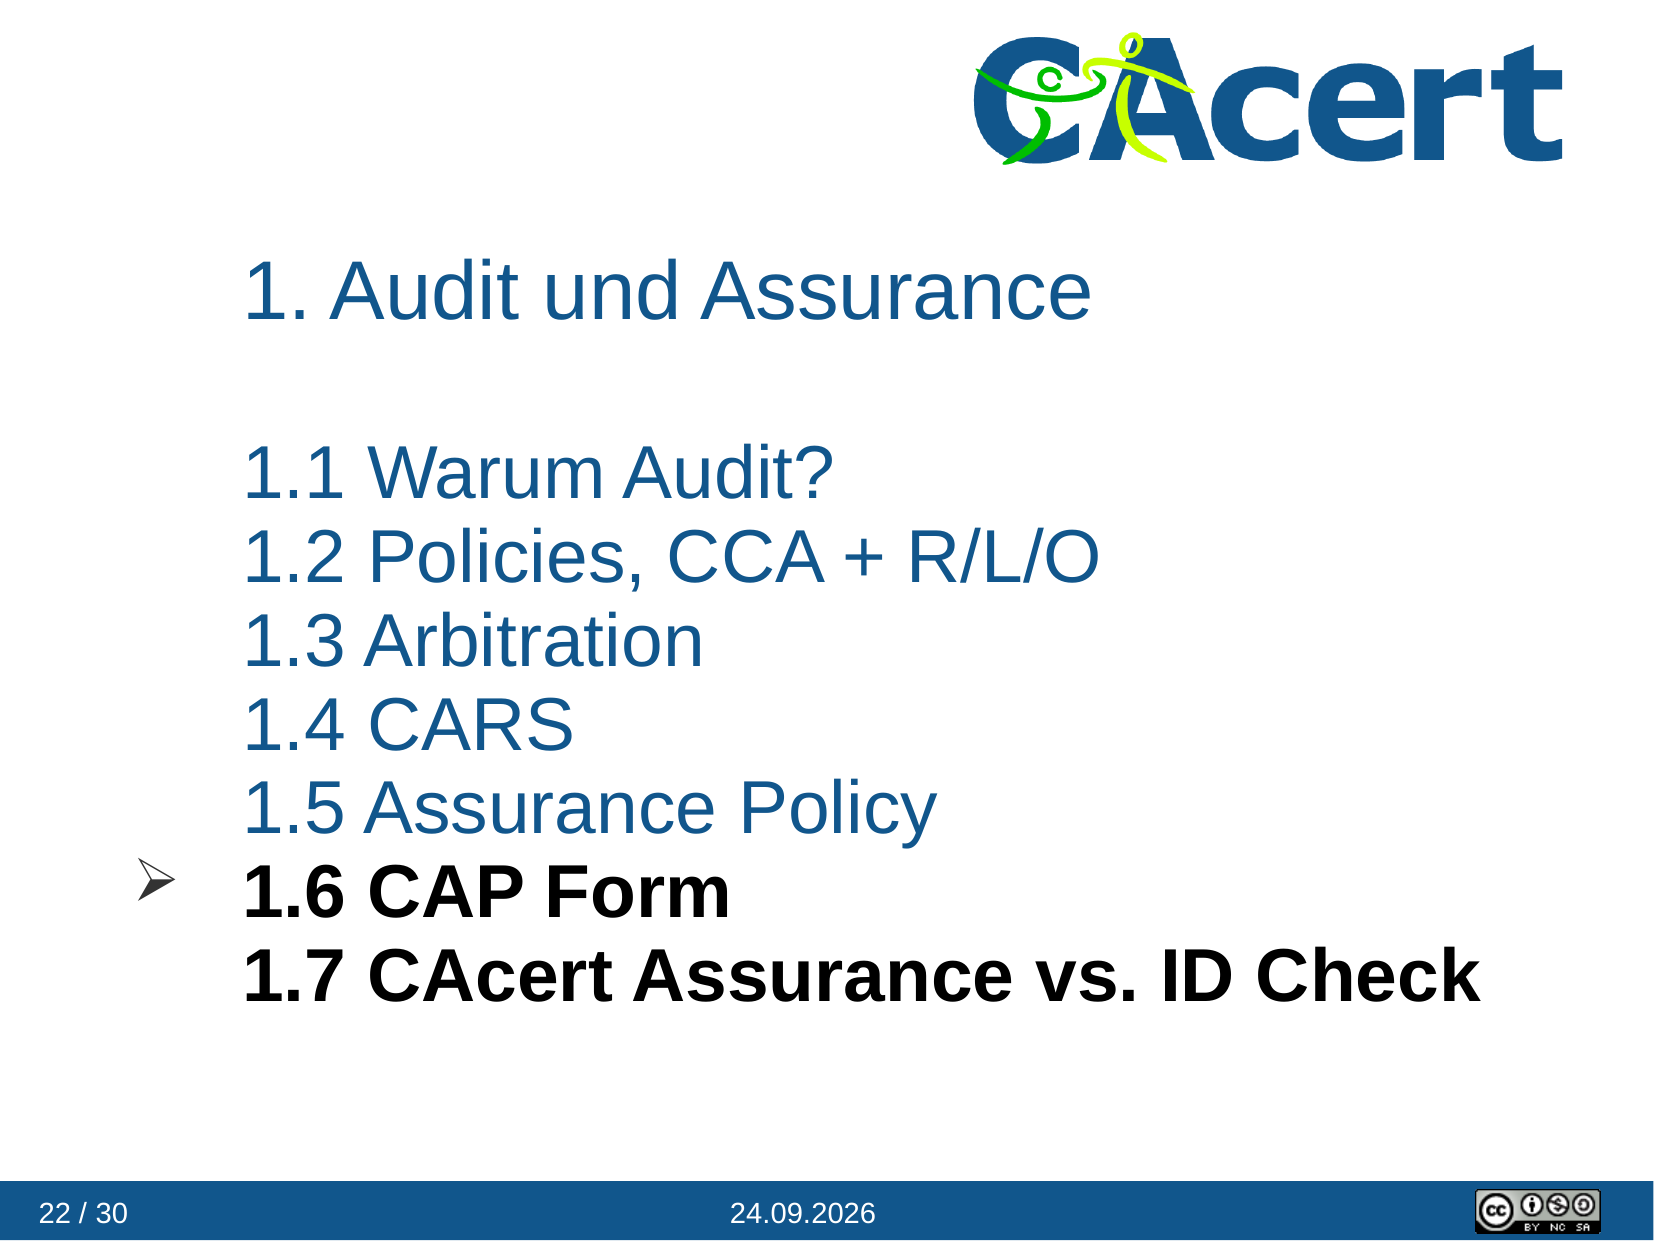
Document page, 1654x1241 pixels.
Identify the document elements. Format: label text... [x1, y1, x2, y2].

picture [972, 30, 1564, 166]
title 1. Audit und Assurance 1.1 Warum Audit? 1.2 Policies, CCA + R/L/O 1.3 Arbitration 1.4 CARS 1.5 Assurance Policy 1.6 CAP Form 1.7 CAcert Assurance vs. ID Check [242, 244, 1565, 1018]
picture [1475, 1189, 1601, 1234]
text_box [65, 232, 237, 1025]
